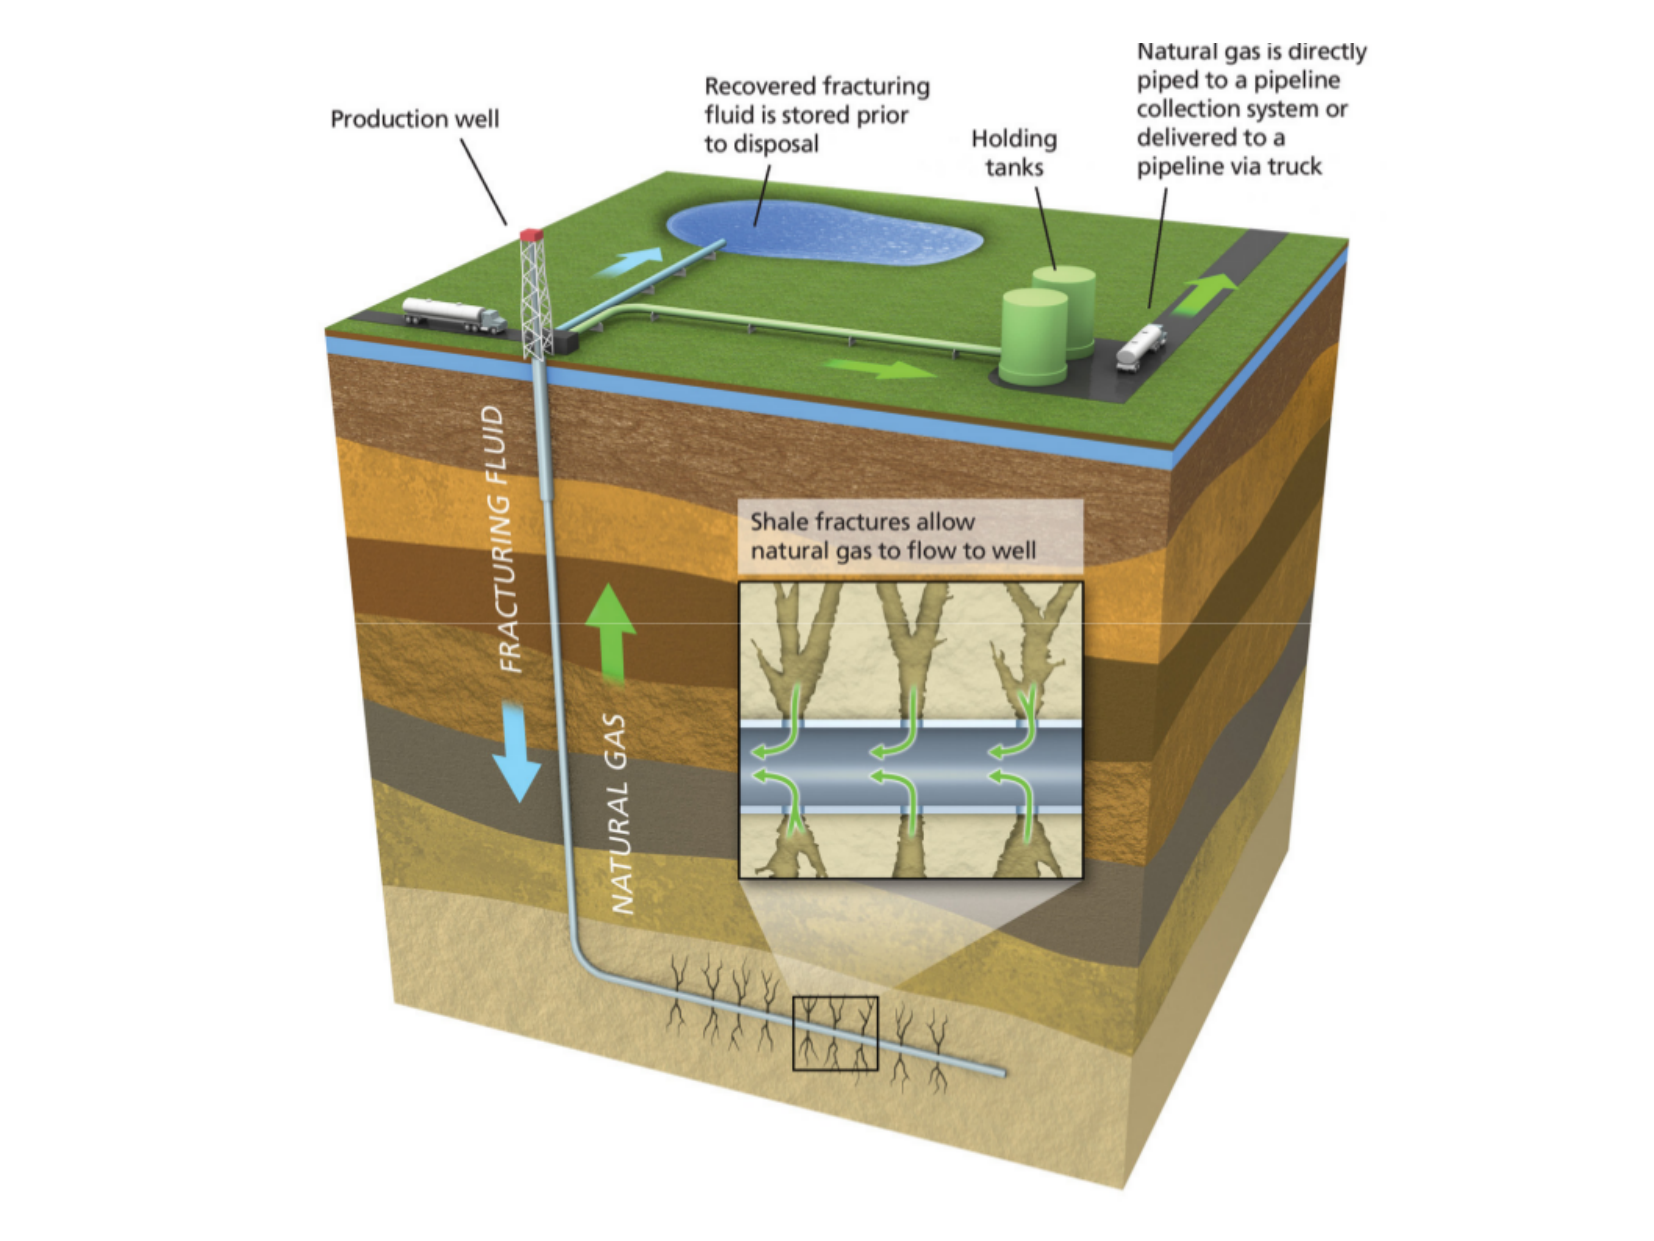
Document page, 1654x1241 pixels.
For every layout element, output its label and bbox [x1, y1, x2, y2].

picture [225, 43, 1440, 1203]
